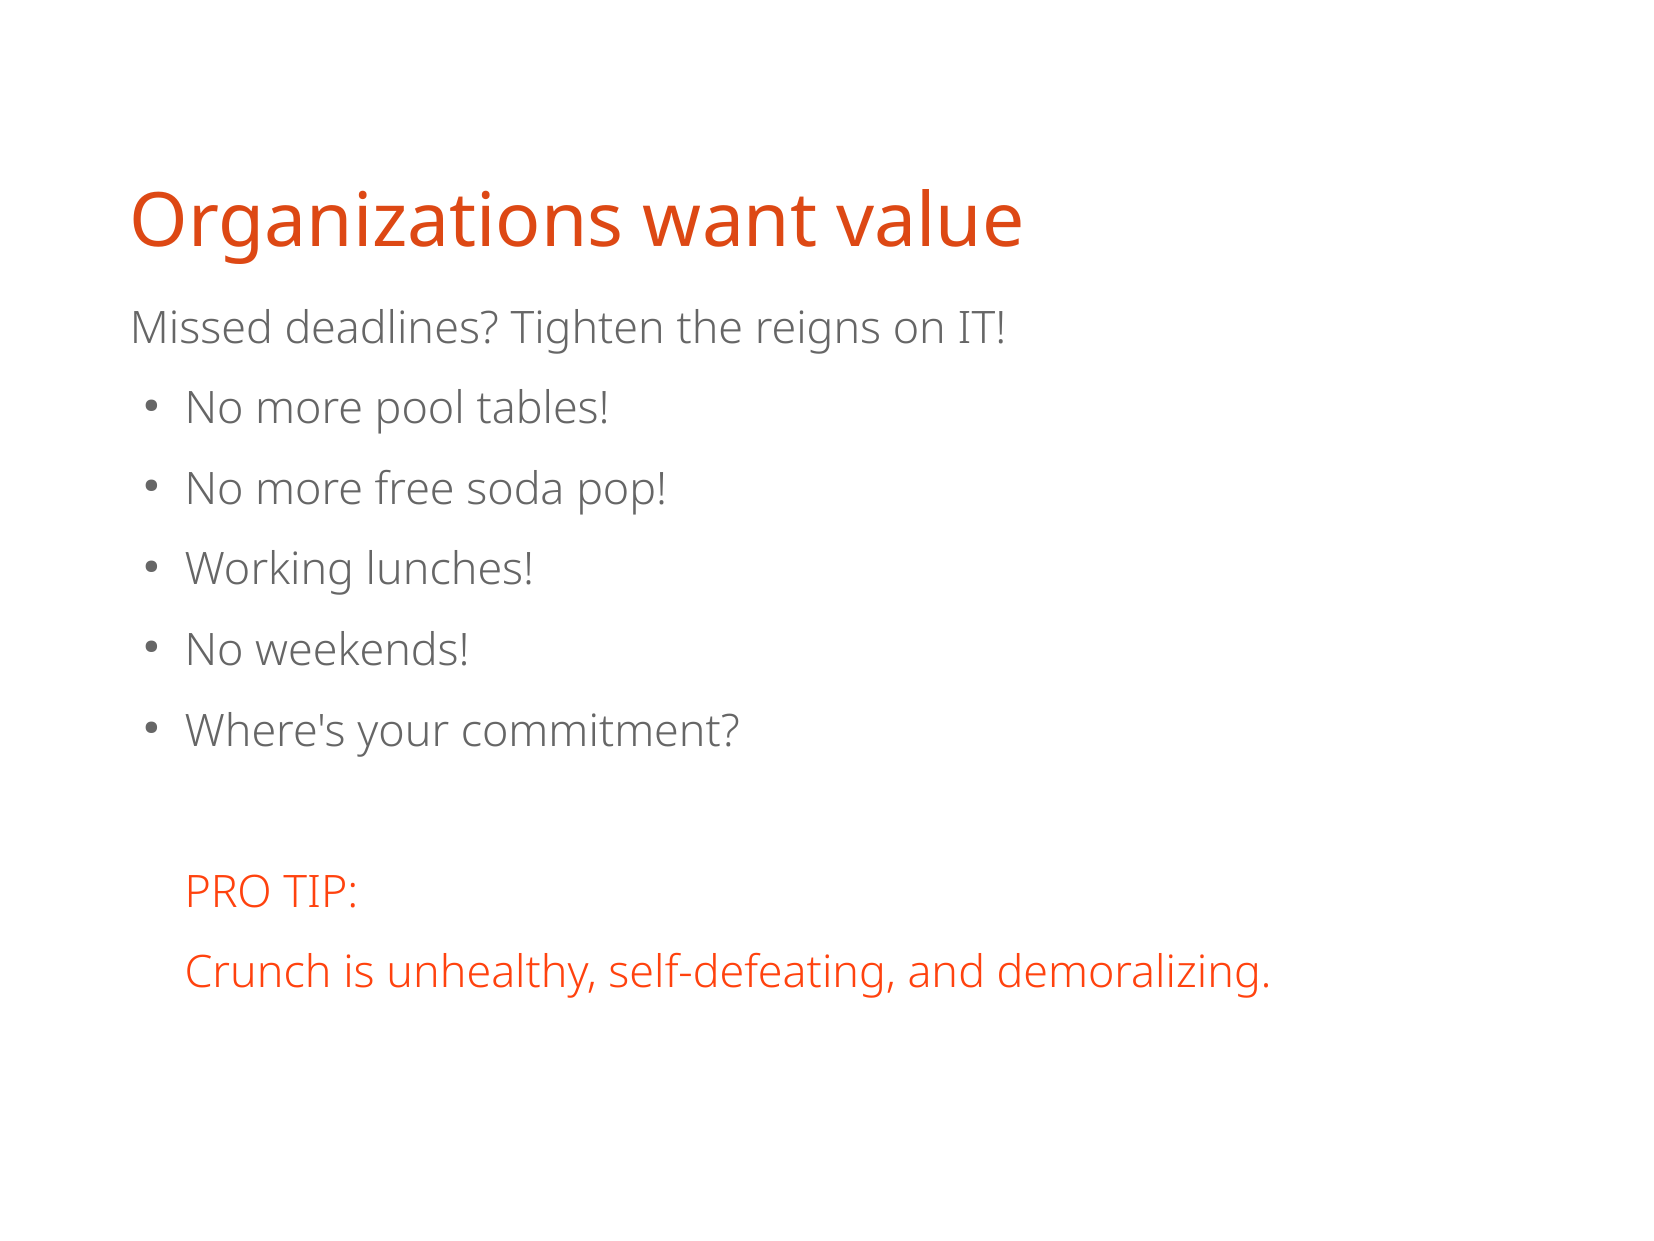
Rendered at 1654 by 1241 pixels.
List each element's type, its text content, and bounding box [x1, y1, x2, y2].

title Organizations want value [129, 153, 1518, 281]
list Missed deadlines? Tighten the reigns on IT! No more pool tables! No more free soda pop! Working lunches! No weekends! Where's your commitment? PRO TIP: Crunch is unhealthy, self-defeating, and demoralizing. [129, 295, 1518, 1010]
